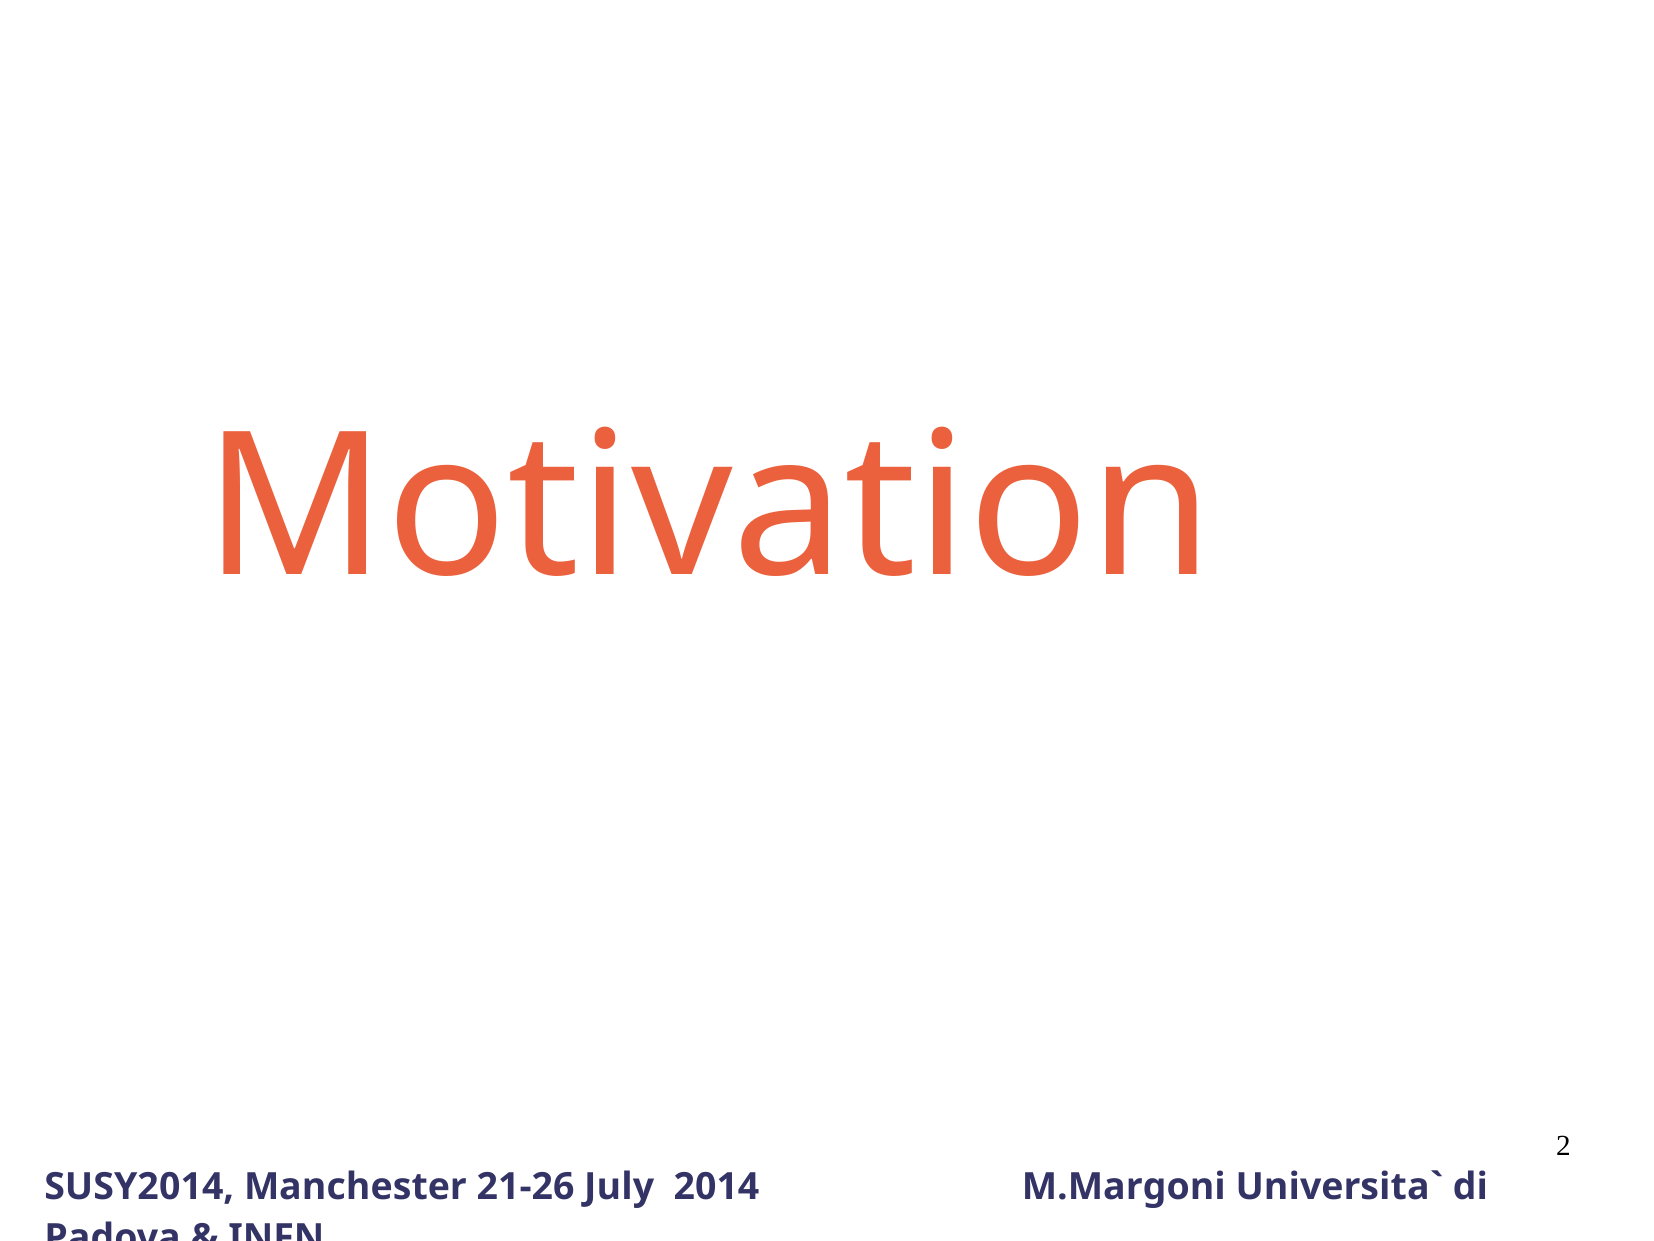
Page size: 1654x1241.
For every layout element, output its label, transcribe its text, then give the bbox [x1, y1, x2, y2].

text_box Motivation [0, 352, 1518, 667]
text_box SUSY2014, Manchester 21-26 July 2014 M.Margoni Universita` di Padova & INFN [29, 1151, 1625, 1225]
